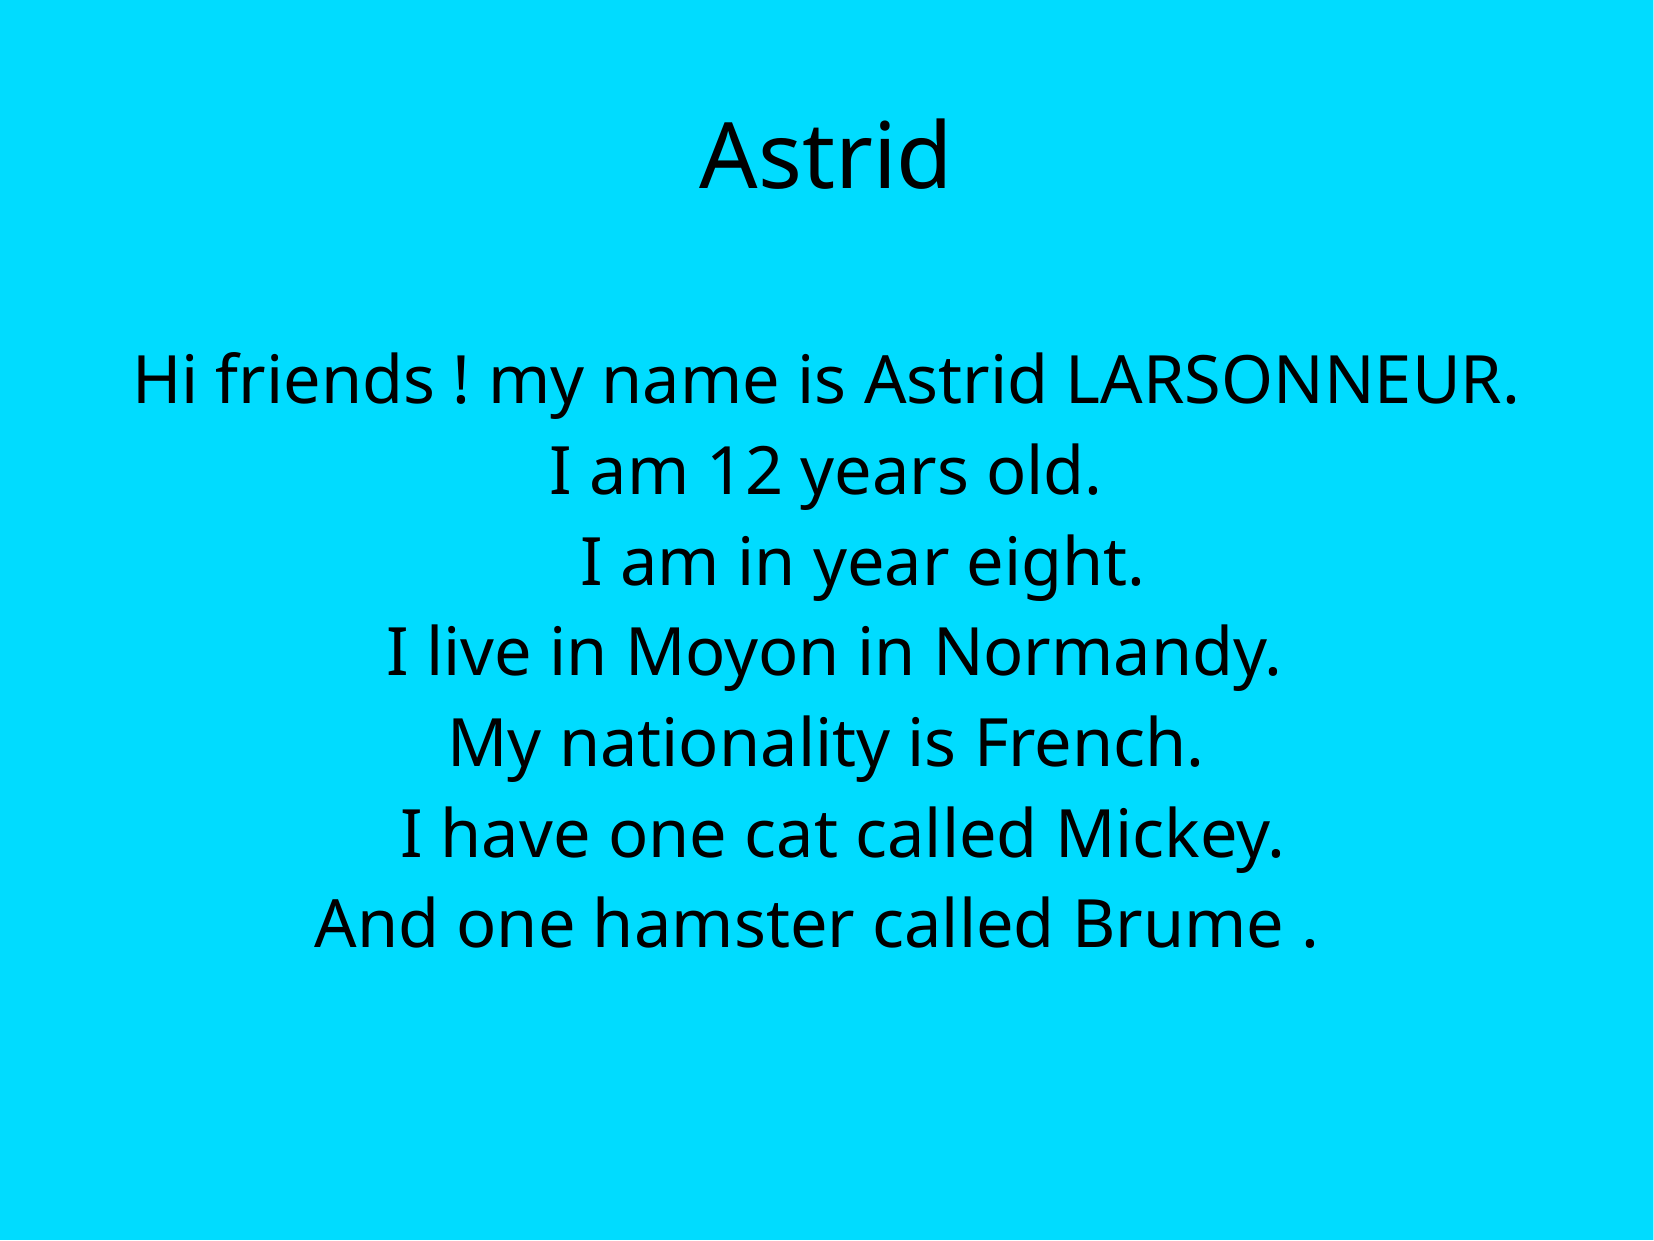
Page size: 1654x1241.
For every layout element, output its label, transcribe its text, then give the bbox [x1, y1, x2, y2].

subtitle Hi friends ! my name is Astrid LARSONNEUR. I am 12 years old. I am in year eight. I live in Moyon in Normandy. My nationality is French. I have one cat called Mickey. And one hamster called Brume . [82, 290, 1571, 1010]
title Astrid [82, 49, 1571, 257]
